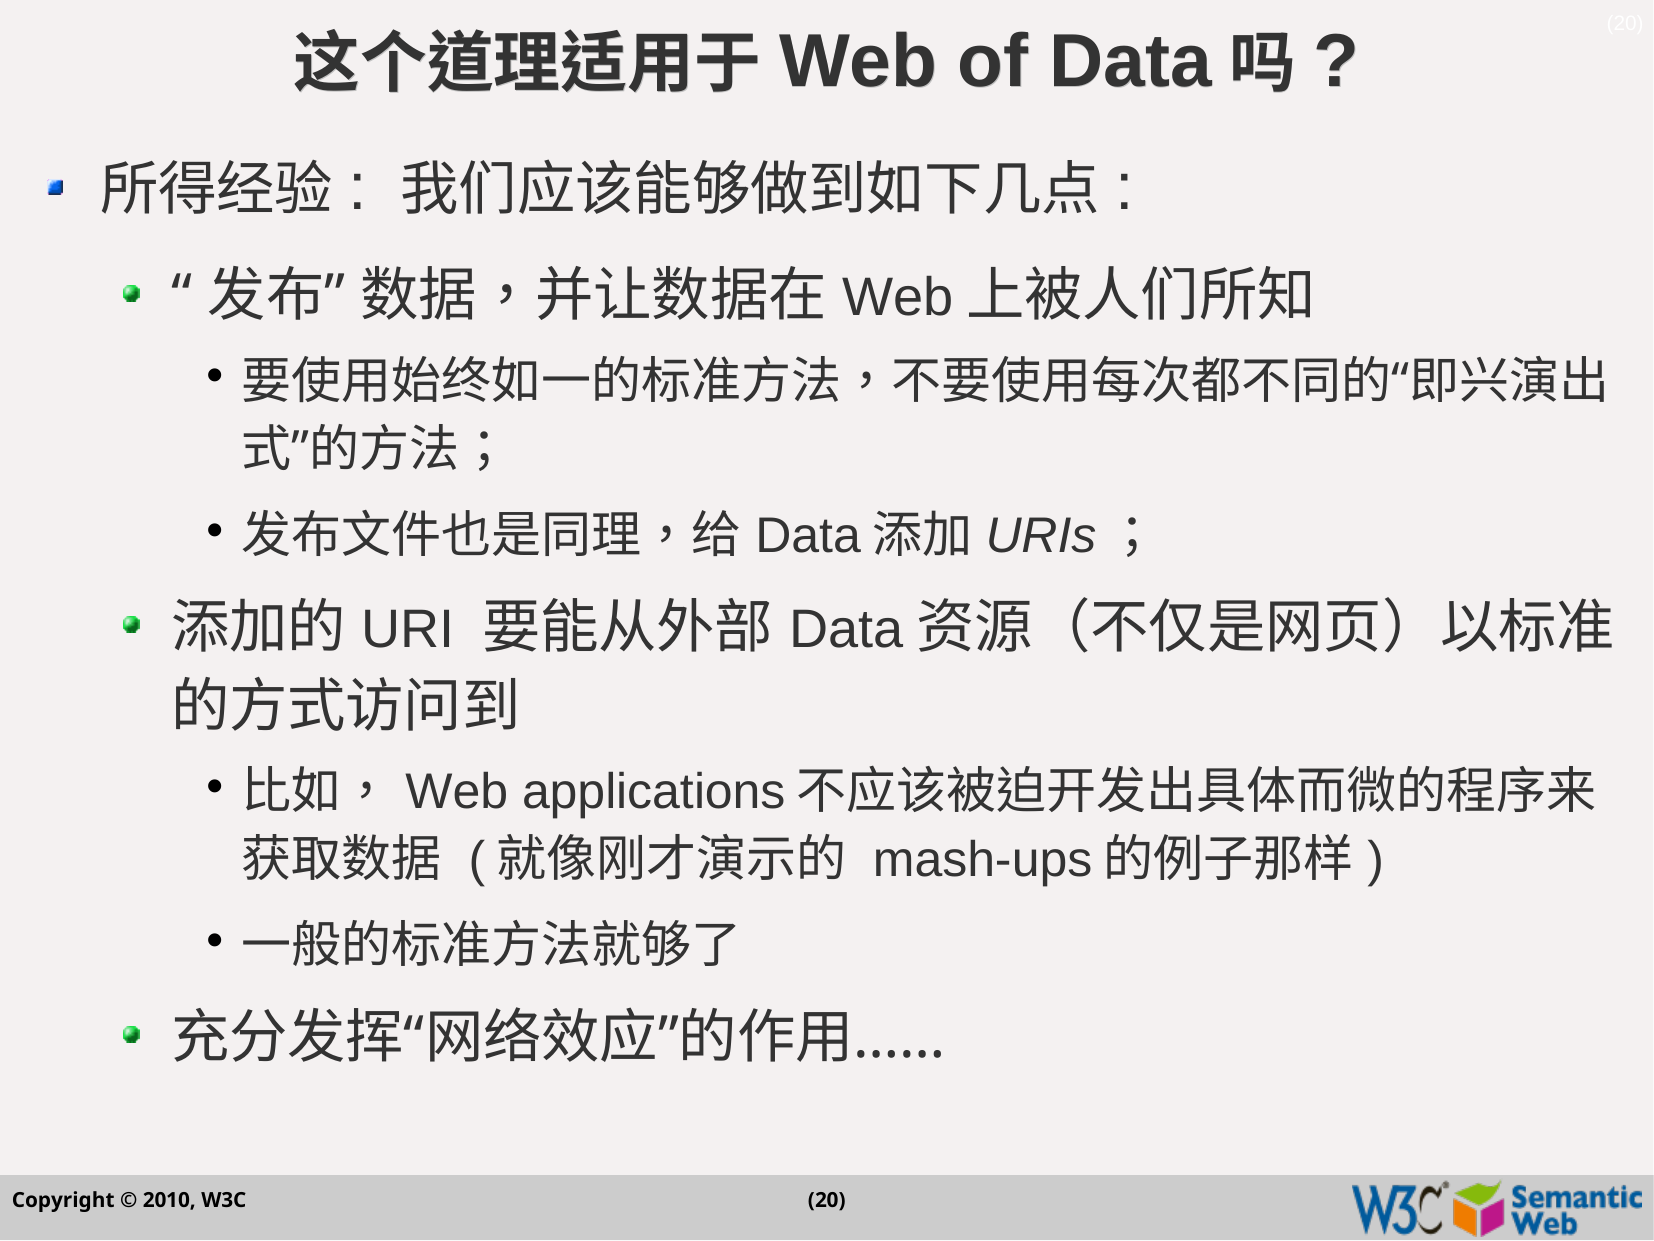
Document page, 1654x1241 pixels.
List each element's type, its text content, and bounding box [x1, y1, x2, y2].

title 这个道理适用于Web of Data吗? [0, 0, 1654, 119]
list 所得经验: 我们应该能够做到如下几点: “发布” 数据，并让数据在Web上被人们所知 要使用始终如一的标准方法，不要使用每次都不同的“即兴演出式”的方法； 发布文件也是同理，给Data添加URIs； 添加的URI 要能从外部Data资源（不仅是网页）以标准的方式访问到 比如，Web applications不应该被迫开发出具体而微的程序来获取数据 (就像刚才演示的 mash-ups的例子那样) 一般的标准方法就够了 充分发挥“网络效应”的作用…… [29, 147, 1624, 1134]
picture [1352, 1178, 1642, 1237]
